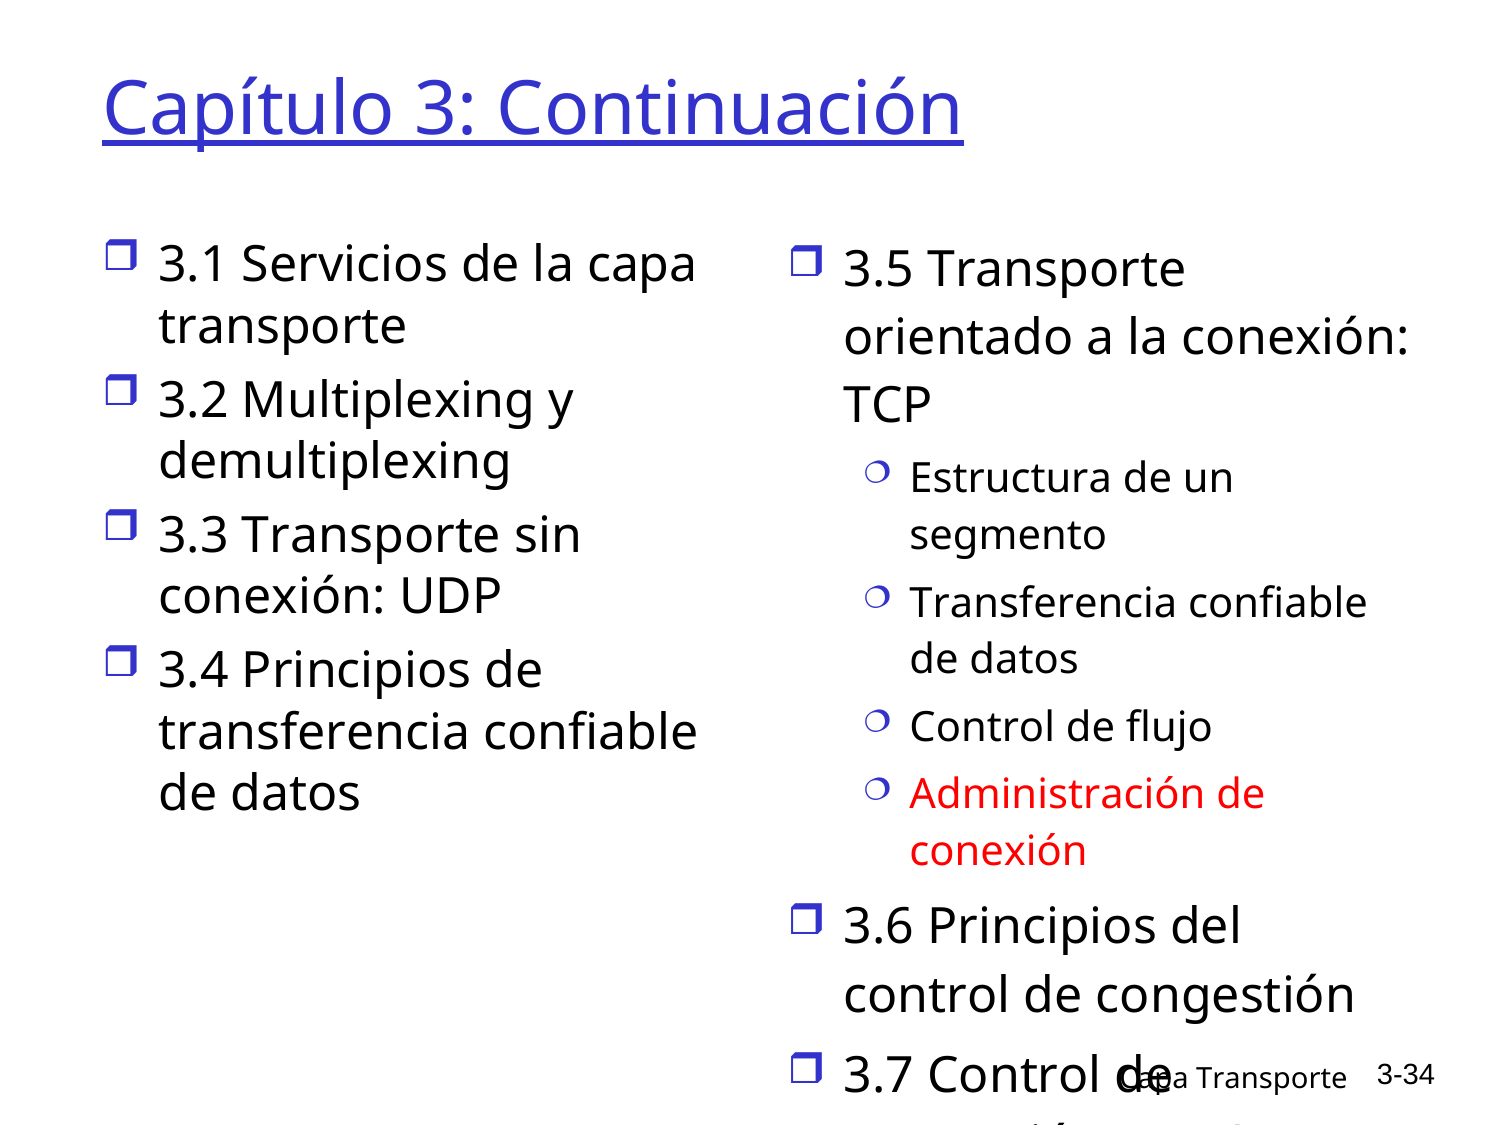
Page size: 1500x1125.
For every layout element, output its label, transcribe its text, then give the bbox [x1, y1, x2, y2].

list 3.1 Servicios de la capa transporte 3.2 Multiplexing y demultiplexing 3.3 Transporte sin conexión: UDP 3.4 Principios de transferencia confiable de datos [87, 224, 741, 983]
list 3.5 Transporte orientado a la conexión: TCP Estructura de un segmento Transferencia confiable de datos Control de flujo Administración de conexión 3.6 Principios del control de congestión 3.7 Control de congestión en TCP [772, 224, 1426, 1060]
title Capítulo 3: Continuación [87, 15, 1426, 196]
